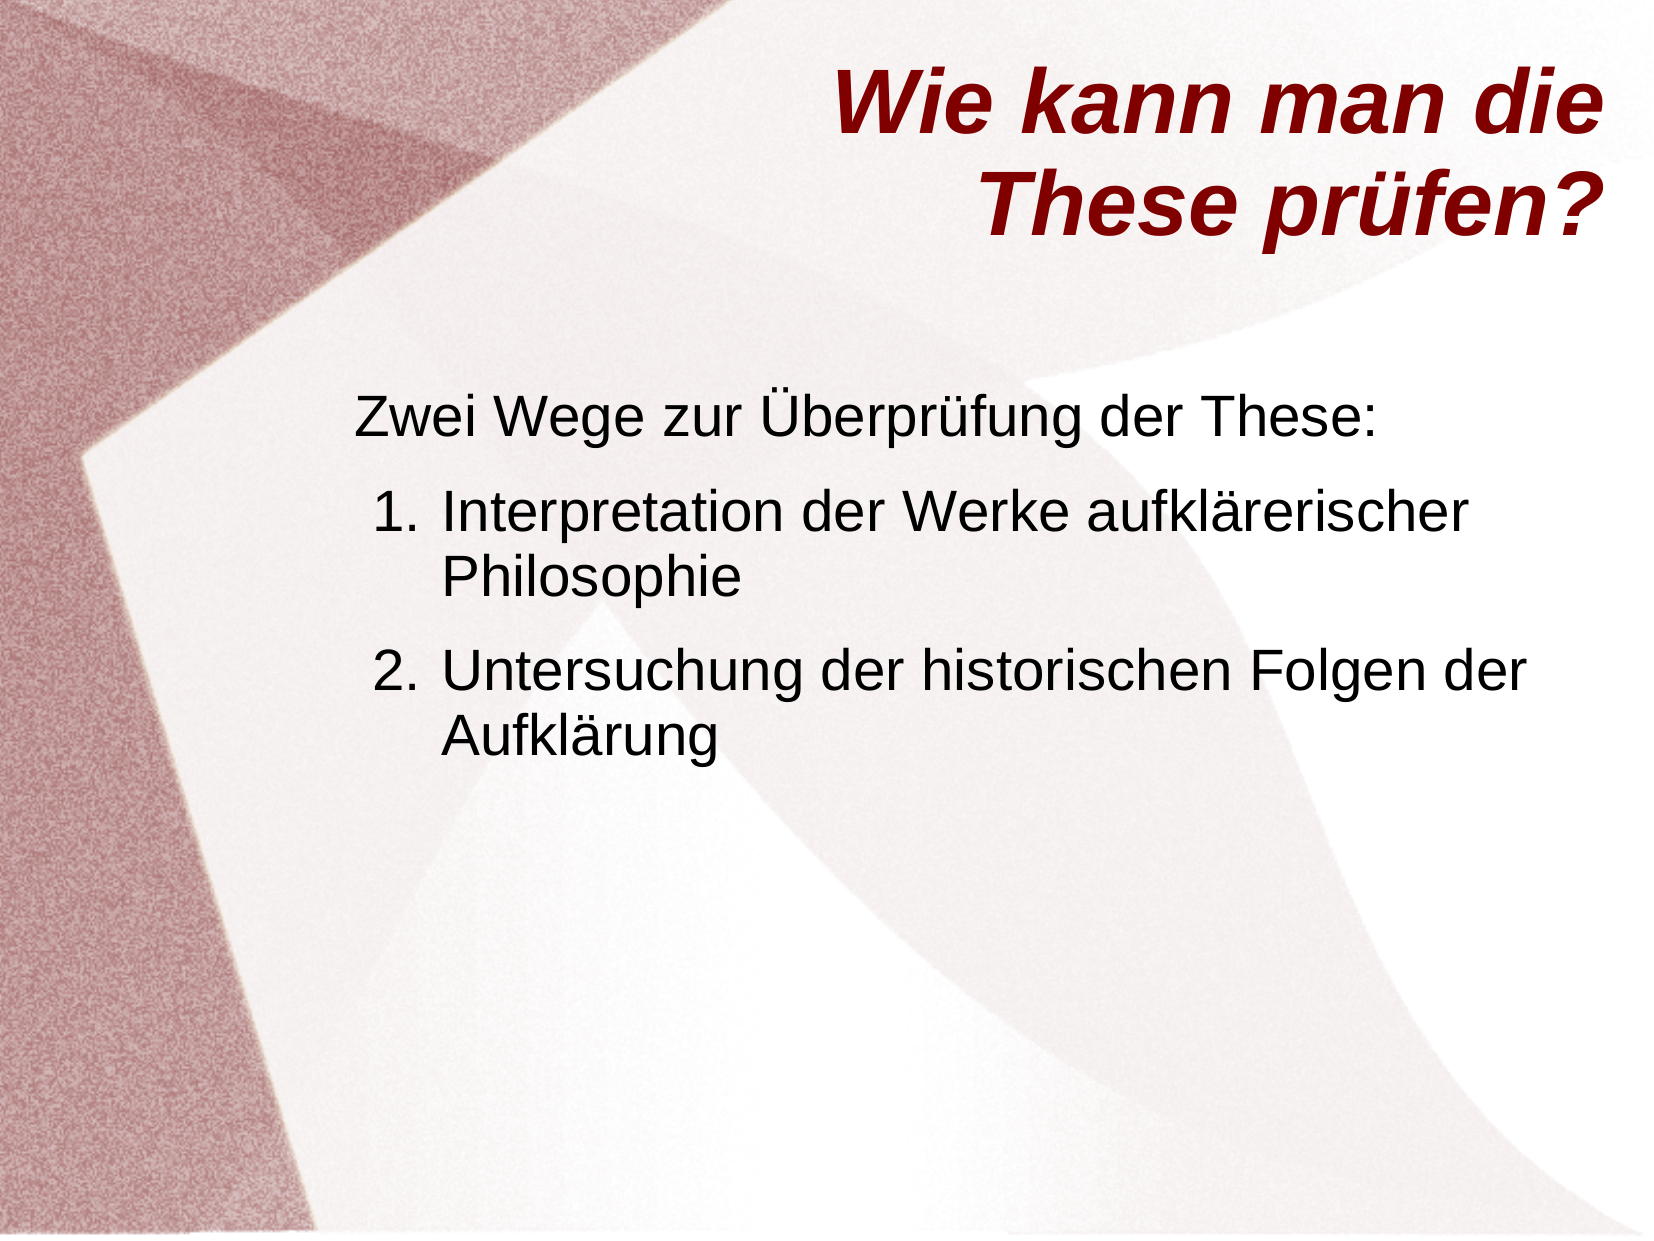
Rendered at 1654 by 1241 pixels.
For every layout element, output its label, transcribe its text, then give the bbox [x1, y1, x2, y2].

title Wie kann man die These prüfen? [596, 50, 1607, 256]
list Zwei Wege zur Überprüfung der These: Interpretation der Werke aufklärerischer Philosophie Untersuchung der historischen Folgen der Aufklärung [354, 383, 1601, 916]
picture [0, 0, 1654, 1241]
